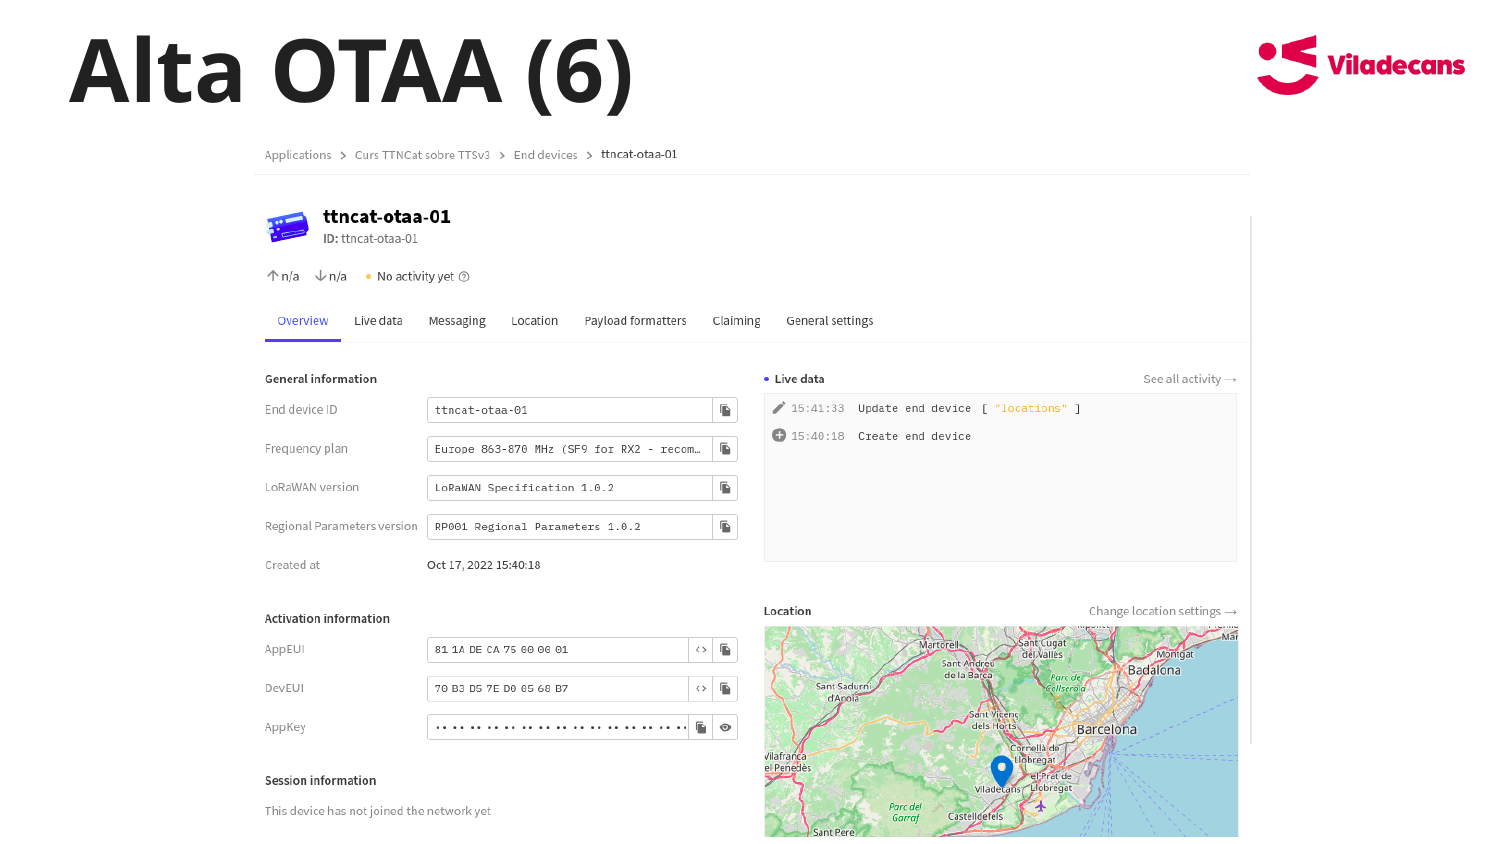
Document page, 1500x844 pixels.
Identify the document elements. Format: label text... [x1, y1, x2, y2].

title Alta OTAA (6) [55, 0, 1453, 132]
picture [254, 145, 1252, 837]
picture [1453, 35, 1465, 95]
